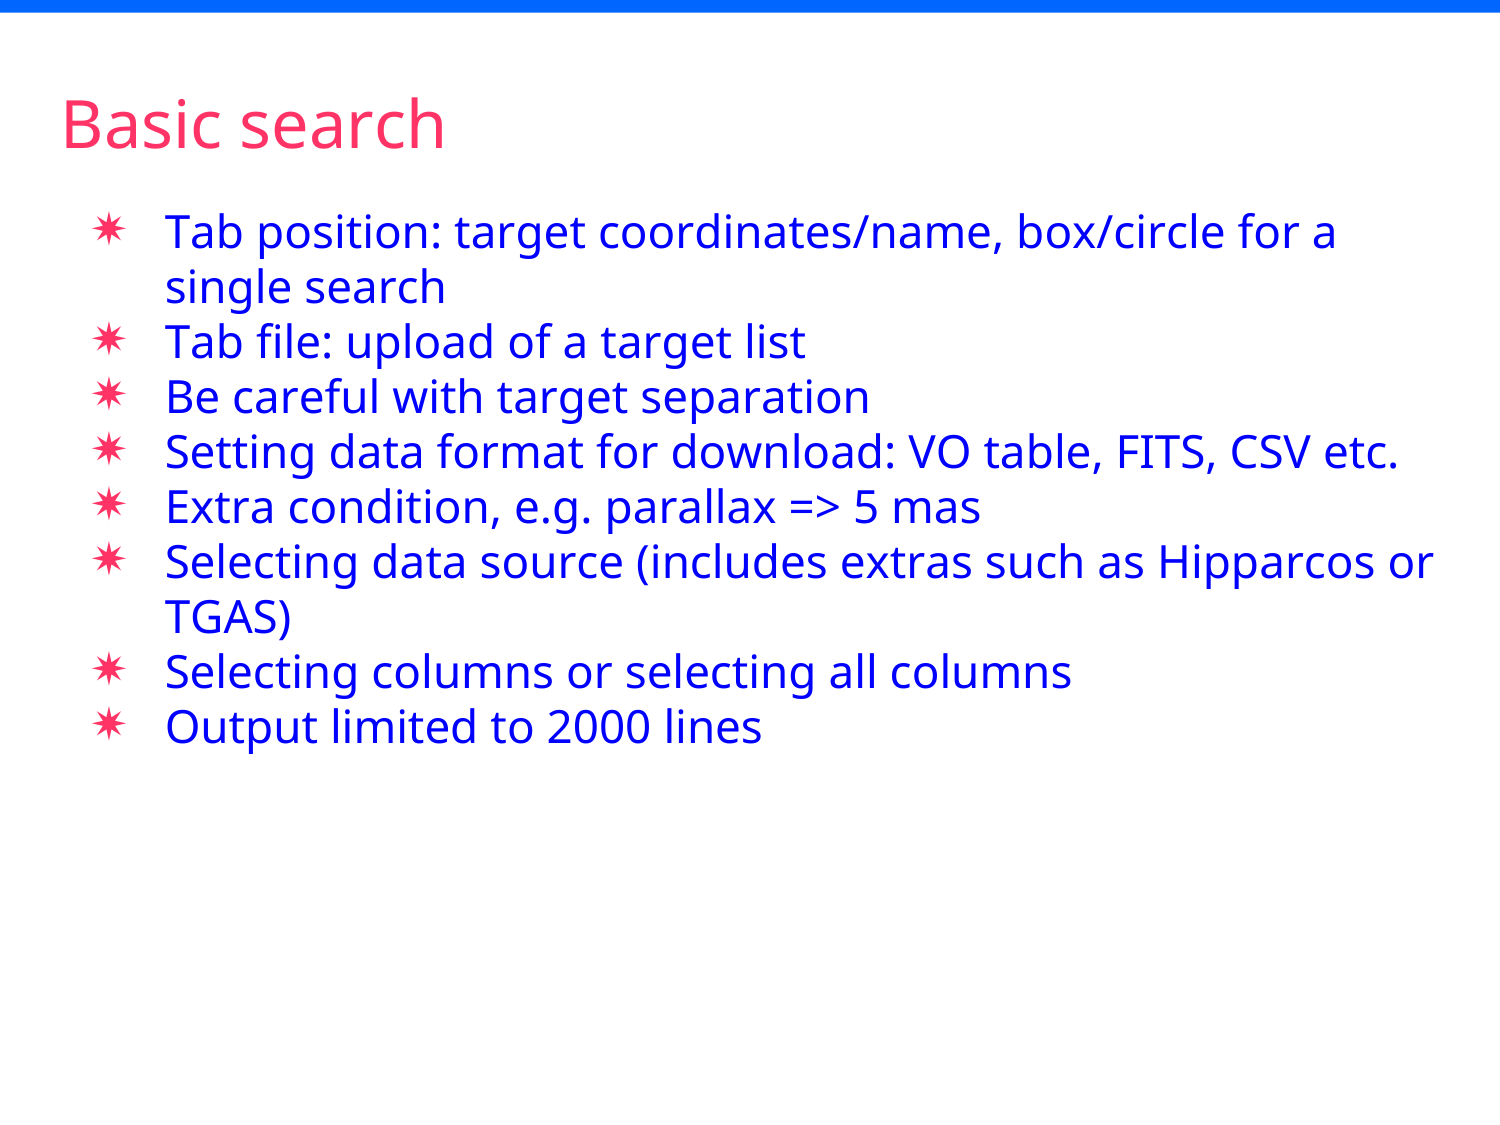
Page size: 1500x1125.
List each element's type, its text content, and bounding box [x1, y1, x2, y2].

text_box Basic search [45, 75, 601, 170]
text_box Tab position: target coordinates/name, box/circle for a single search Tab file: upload of a target list Be careful with target separation Setting data format for download: VO table, FITS, CSV etc. Extra condition, e.g. parallax => 5 mas Selecting data source (includes extras such as Hipparcos or TGAS) Selecting columns or selecting all columns Output limited to 2000 lines [75, 135, 1463, 760]
